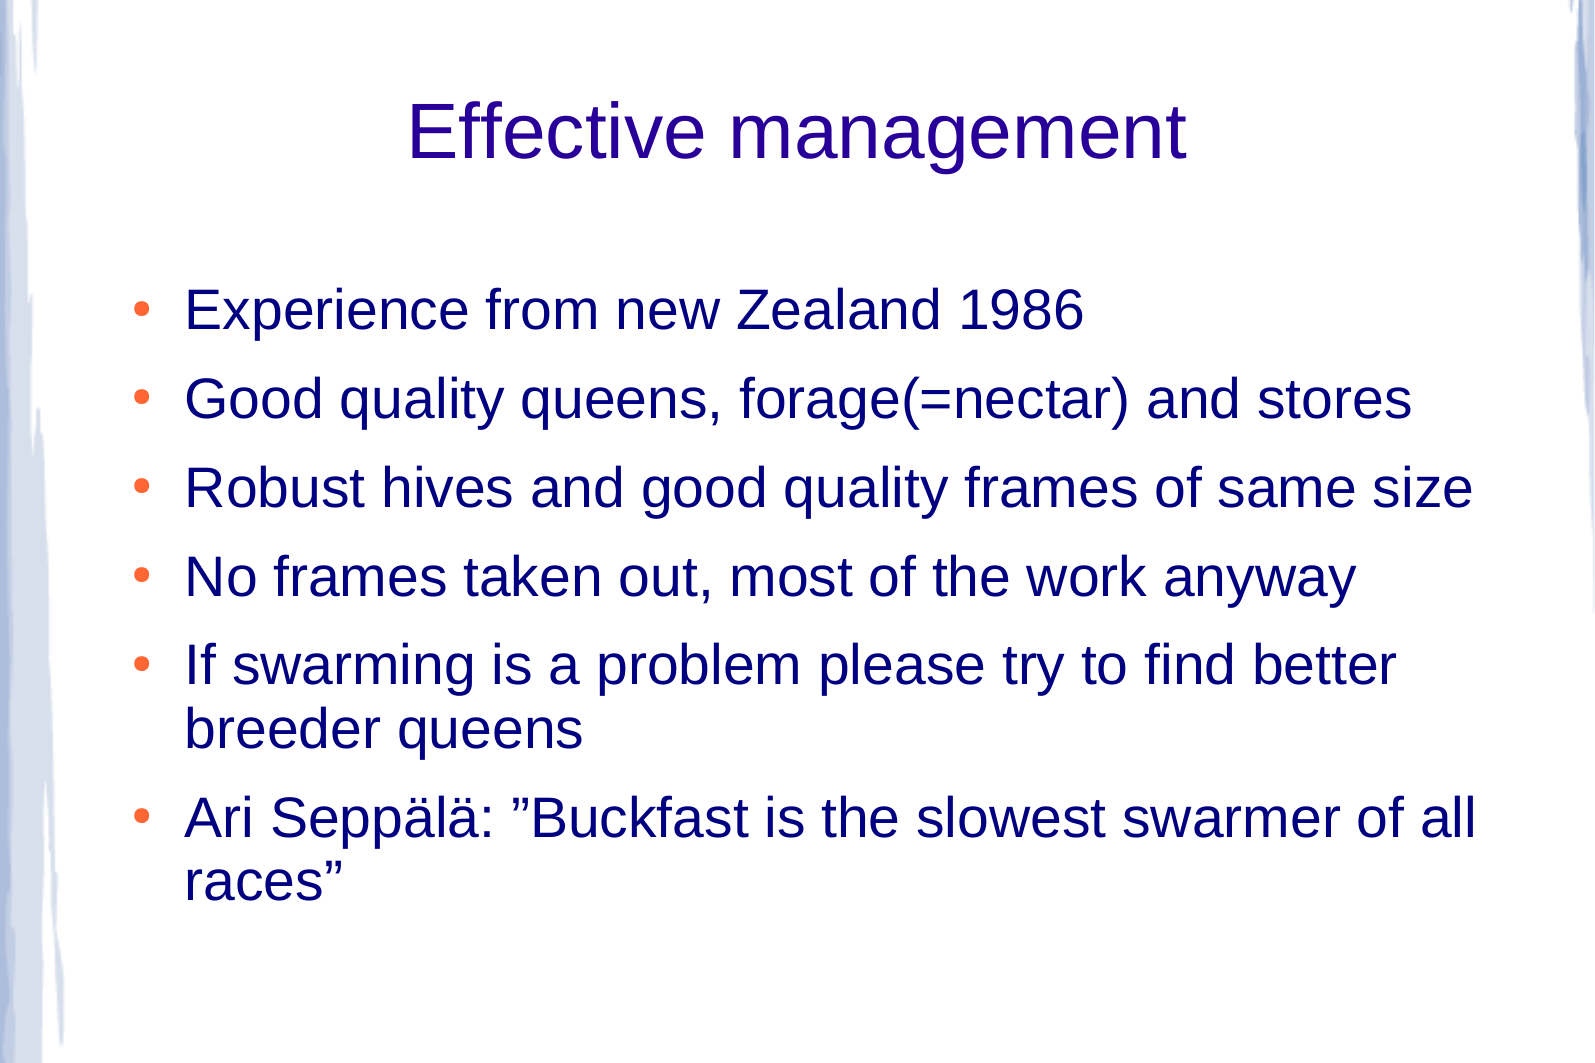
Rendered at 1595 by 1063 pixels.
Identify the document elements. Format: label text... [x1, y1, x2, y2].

picture [0, 0, 1595, 1063]
title Effective management [79, 42, 1515, 220]
list Experience from new Zealand 1986 Good quality queens, forage(=nectar) and stores Robust hives and good quality frames of same size No frames taken out, most of the work anyway If swarming is a problem please try to find better breeder queens Ari Seppälä: ”Buckfast is the slowest swarmer of all races” [113, 278, 1515, 913]
